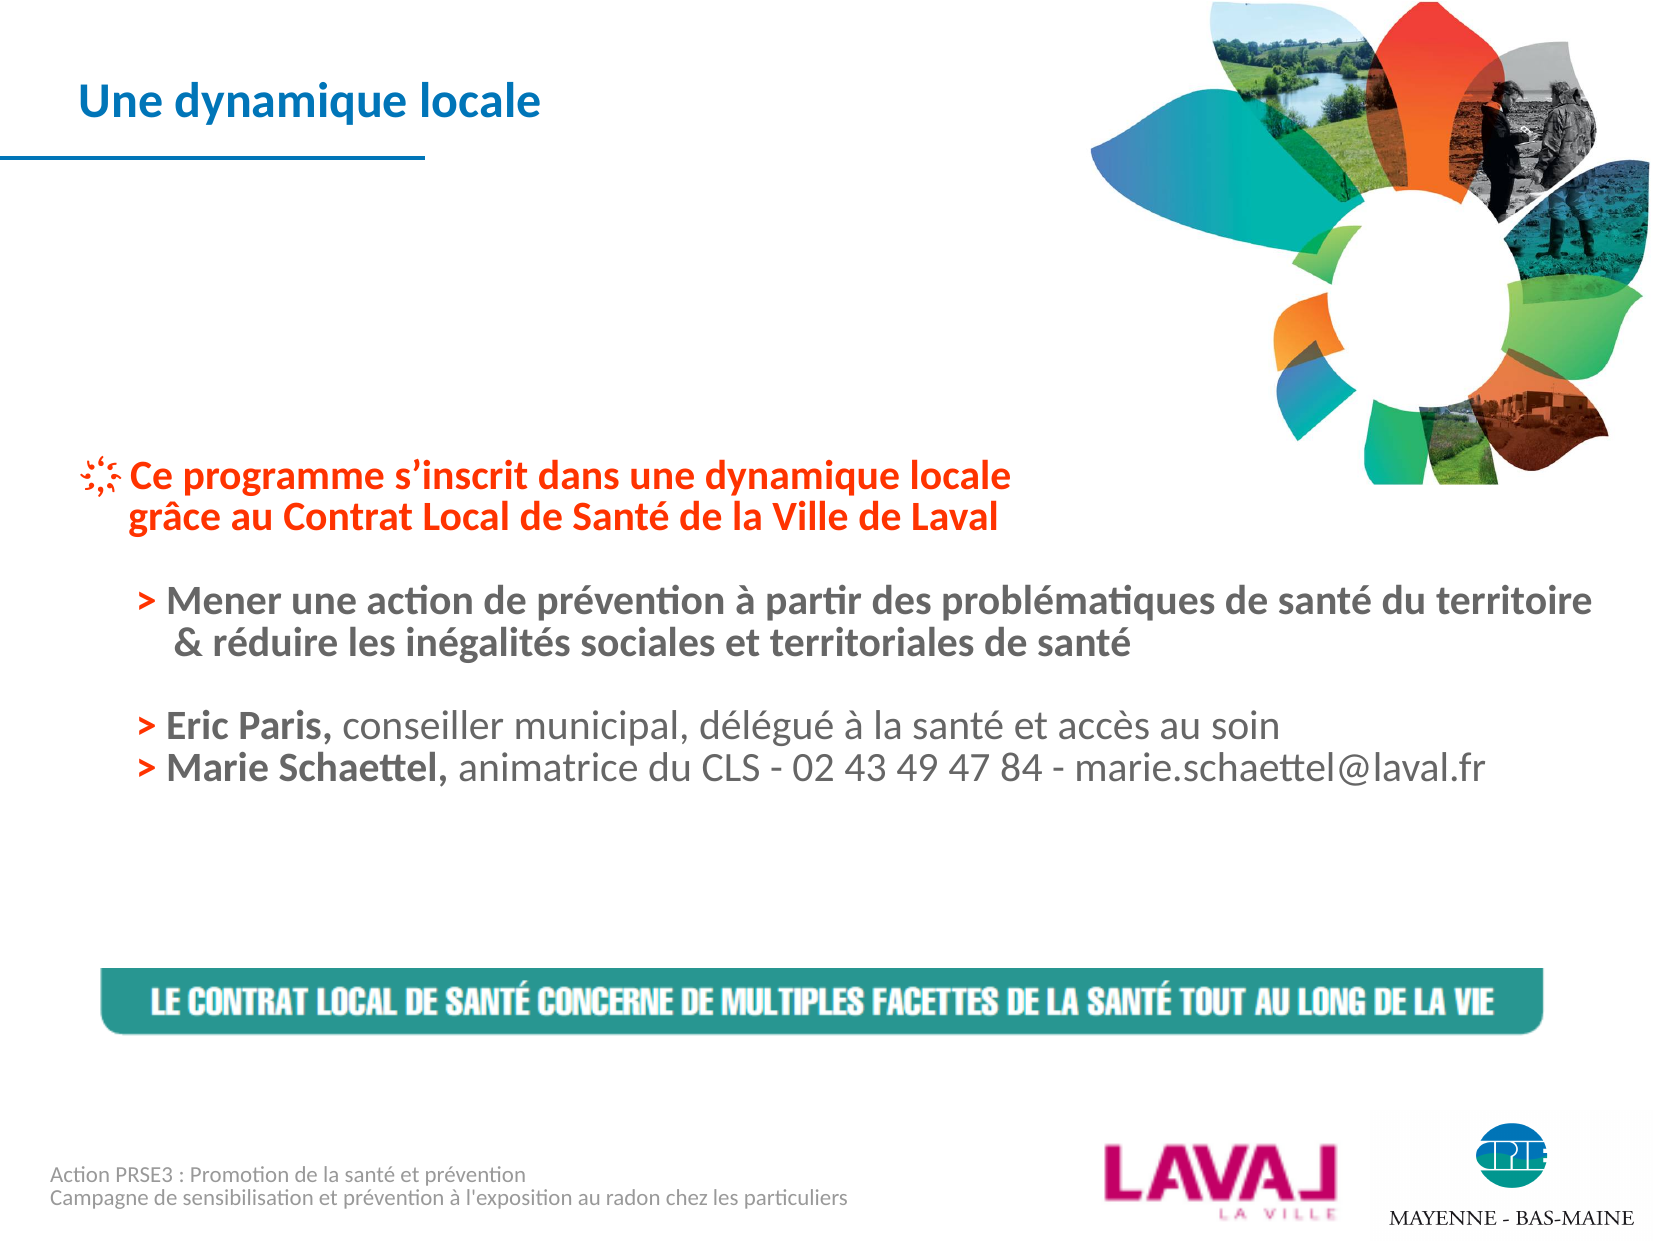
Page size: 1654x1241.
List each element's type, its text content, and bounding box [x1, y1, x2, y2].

picture [1069, 1110, 1654, 1241]
picture [1073, 1, 1652, 485]
text_box Une dynamique locale [64, 59, 1263, 136]
picture [35, 968, 1609, 1039]
text_box ҉ Ce programme s’inscrit dans une dynamique locale grâce au Contrat Local de Santé de la Ville de Laval > Mener une action de prévention à partir des problématiques de santé du territoire & réduire les inégalités sociales et territoriales de santé > Eric Paris, conseiller municipal, délégué à la santé et accès au soin > Marie Schaettel, animatrice du CLS - 02 43 49 47 84 - marie.schaettel@laval.fr [47, 283, 1630, 962]
text_box Action PRSE3 : Promotion de la santé et prévention Campagne de sensibilisation et prévention à l'exposition au radon chez les particuliers [35, 1157, 1069, 1229]
